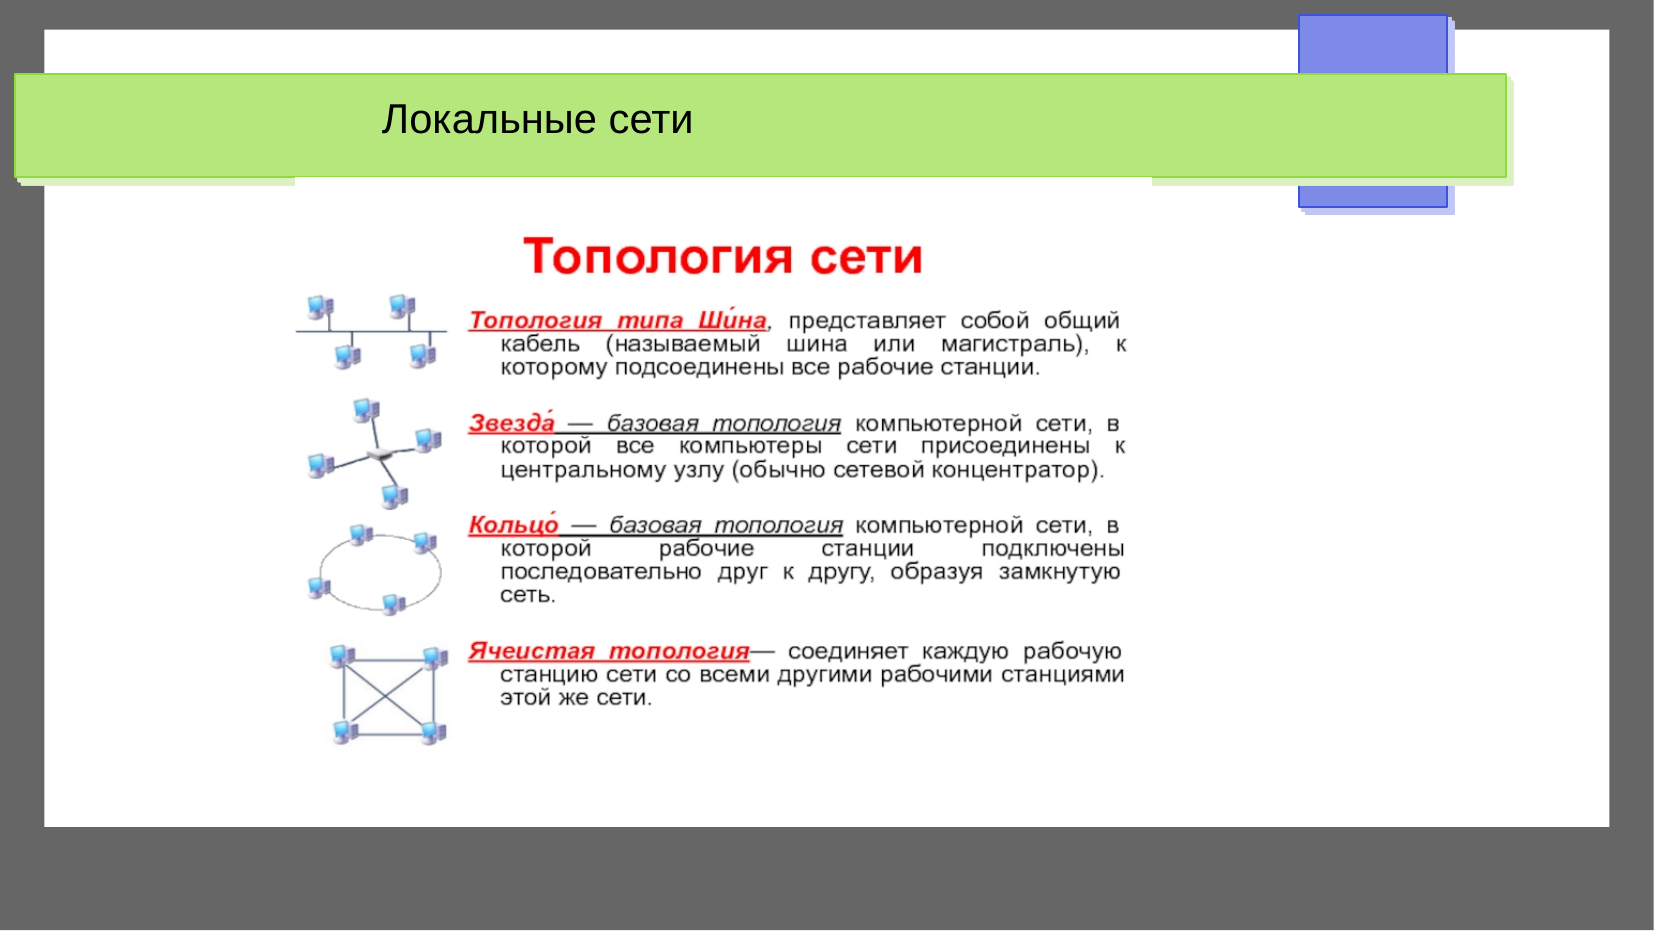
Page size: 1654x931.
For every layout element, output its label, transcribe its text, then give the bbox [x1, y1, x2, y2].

text_box Локальные сети [367, 88, 709, 150]
picture [295, 177, 1152, 801]
